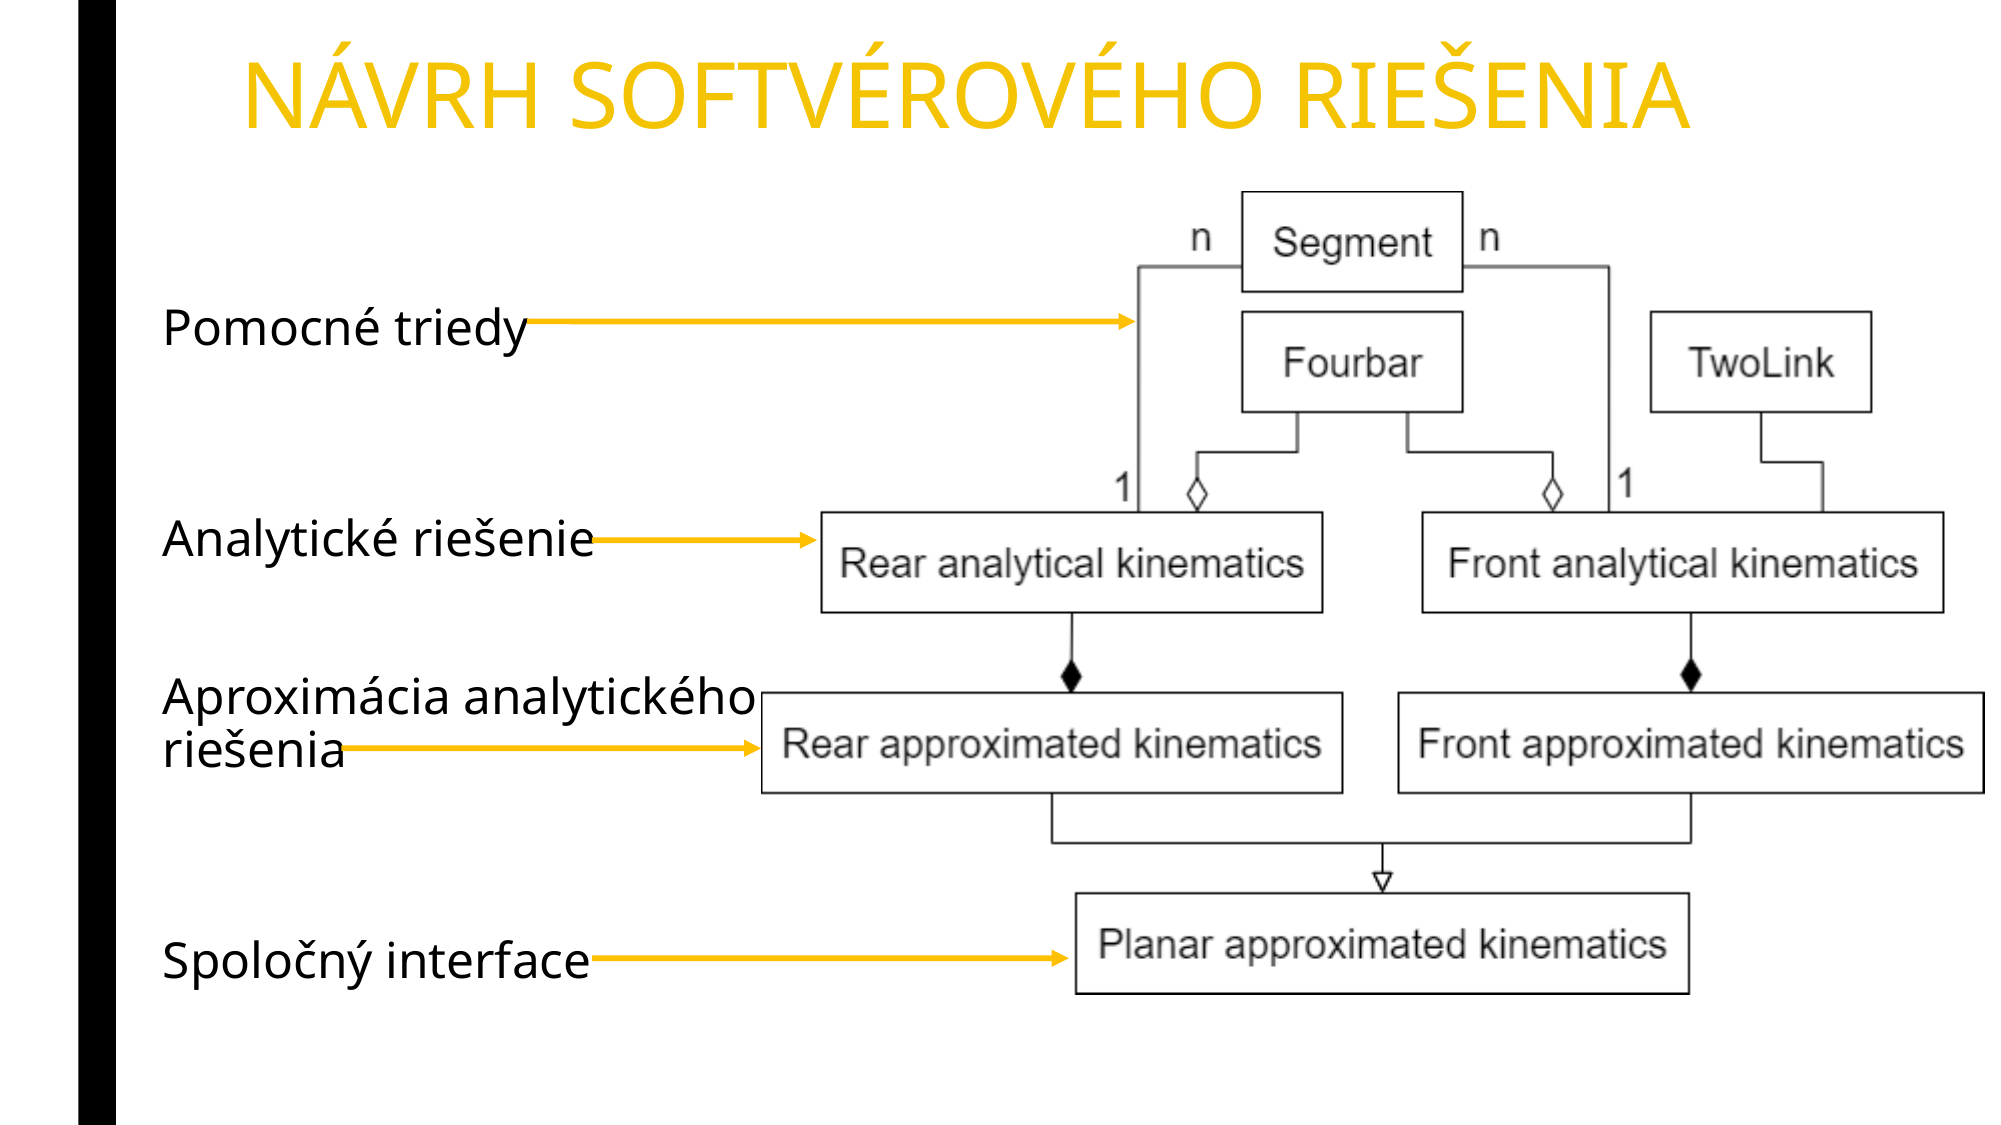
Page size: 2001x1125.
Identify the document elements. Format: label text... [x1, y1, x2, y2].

text_box Pomocné triedy Analytické riešenie Aproximácia analytického riešenia Spoločný interface [147, 235, 930, 1002]
picture [761, 191, 1985, 995]
title NÁVRH SOFTVÉROVÉHO RIEŠENIA [225, 42, 1800, 192]
